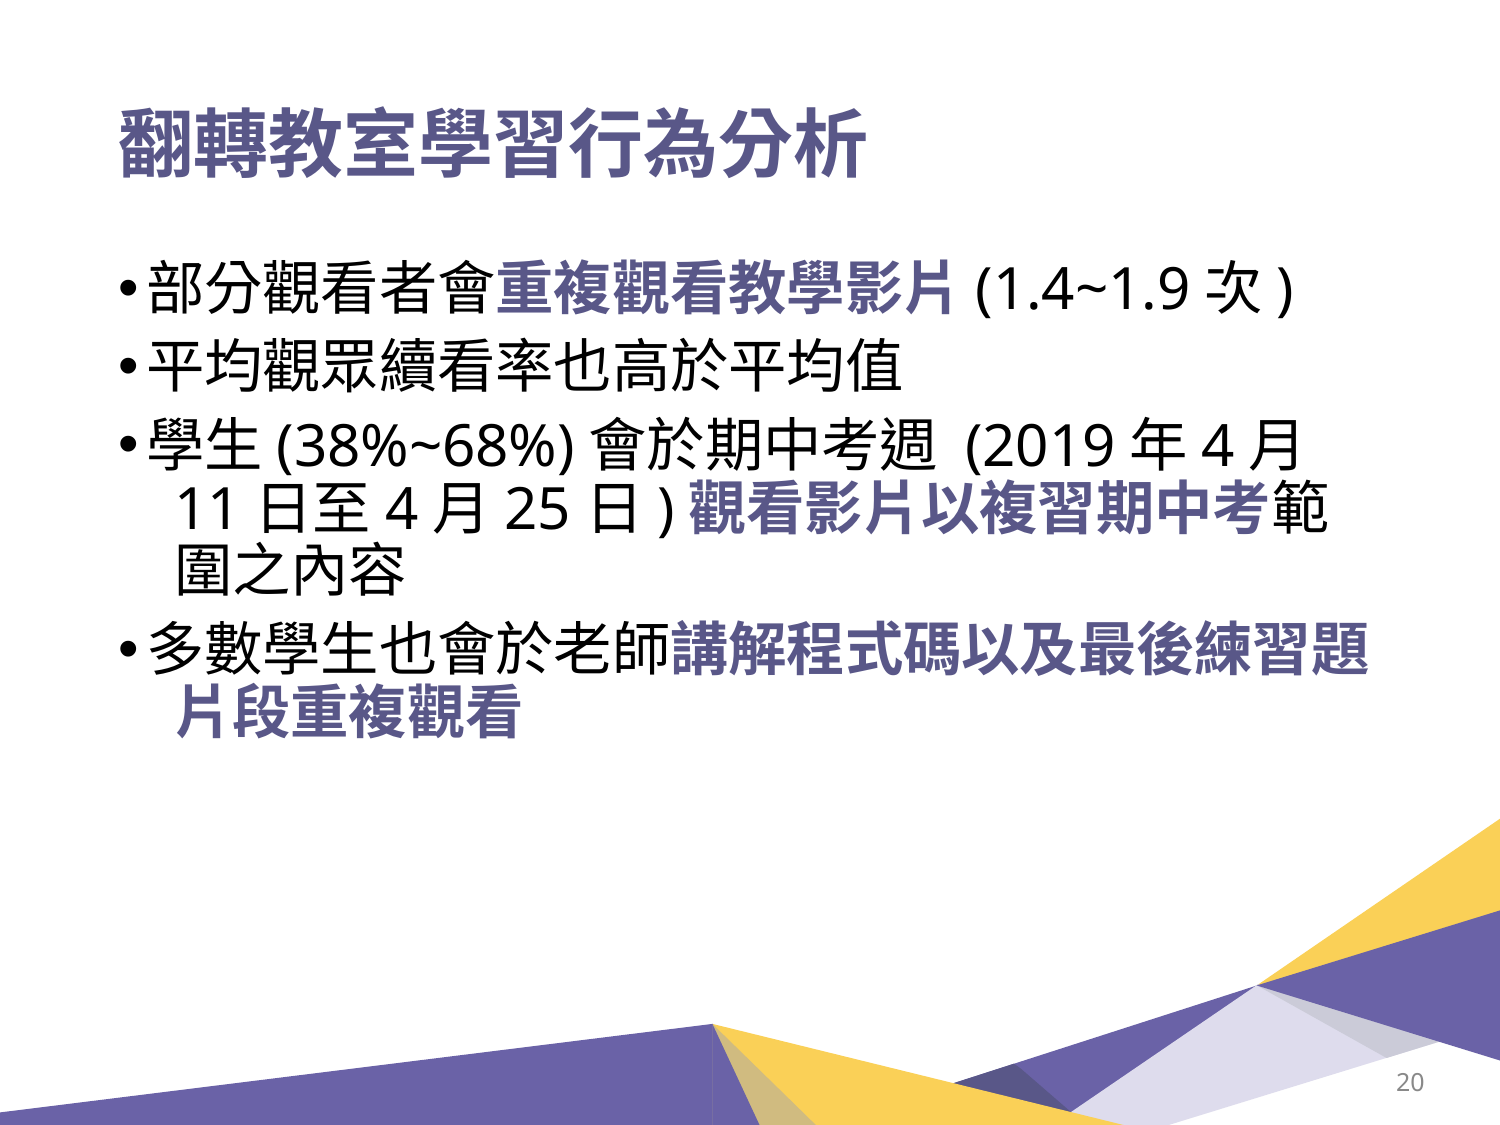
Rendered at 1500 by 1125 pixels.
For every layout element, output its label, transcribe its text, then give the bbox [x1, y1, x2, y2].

list 部分觀看者會重複觀看教學影片(1.4~1.9次) 平均觀眾續看率也高於平均值 學生(38%~68%)會於期中考週 (2019年4月11日至4月25日)觀看影片以複習期中考範圍之內容 多數學生也會於老師講解程式碼以及最後練習題片段重複觀看 [103, 251, 1397, 1014]
title 翻轉教室學習行為分析 [103, 59, 1397, 235]
text_box 20 [1381, 1053, 1477, 1114]
